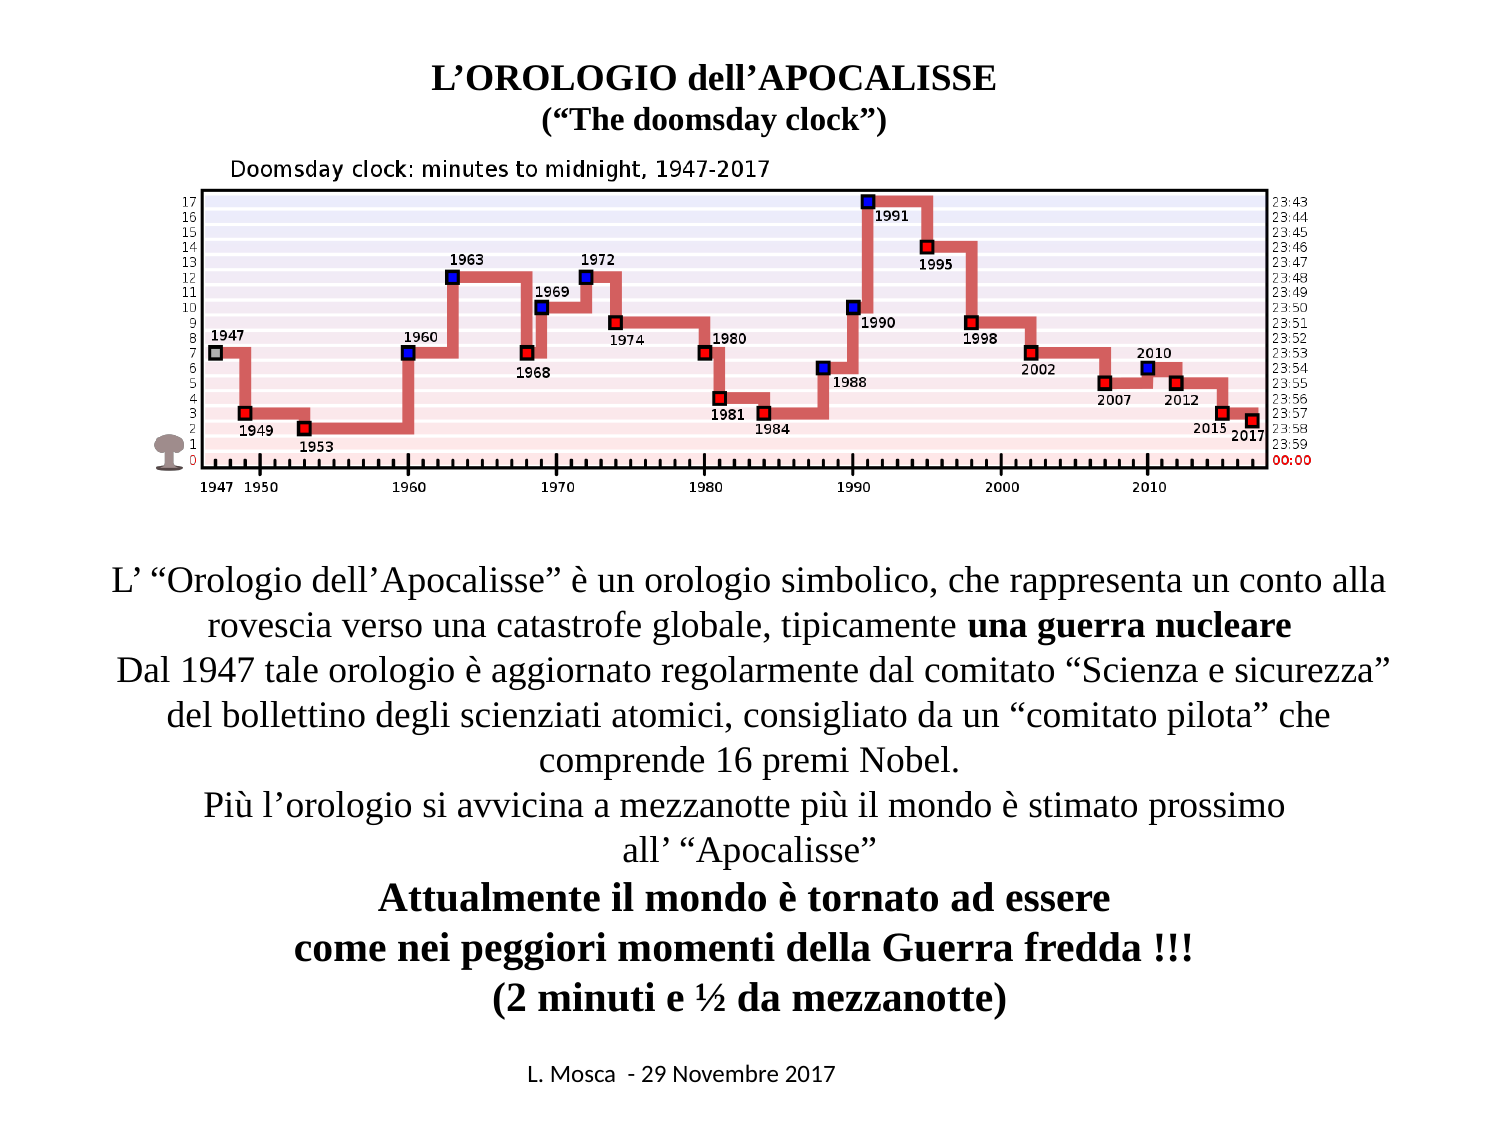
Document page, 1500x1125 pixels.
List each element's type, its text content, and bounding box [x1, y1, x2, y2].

text_box L’OROLOGIO dell’APOCALISSE (“The doomsday clock”) [329, 45, 1100, 145]
picture [149, 148, 1312, 500]
text_box L. Mosca - 29 Novembre 2017 [512, 1073, 988, 1103]
text_box L’ “Orologio dell’Apocalisse” è un orologio simbolico, che rappresenta un conto alla rovescia verso una catastrofe globale, tipicamente una guerra nucleare Dal 1947 tale orologio è aggiornato regolarmente dal comitato “Scienza e sicurezza” del bollettino degli scienziati atomici, consigliato da un “comitato pilota” che comprende 16 premi Nobel. Più l’orologio si avvicina a mezzanotte più il mondo è stimato prossimo all’ “Apocalisse” Attualmente il mondo è tornato ad essere come nei peggiori momenti della Guerra fredda !!! (2 minuti e ½ da mezzanotte) [83, 547, 1417, 1073]
